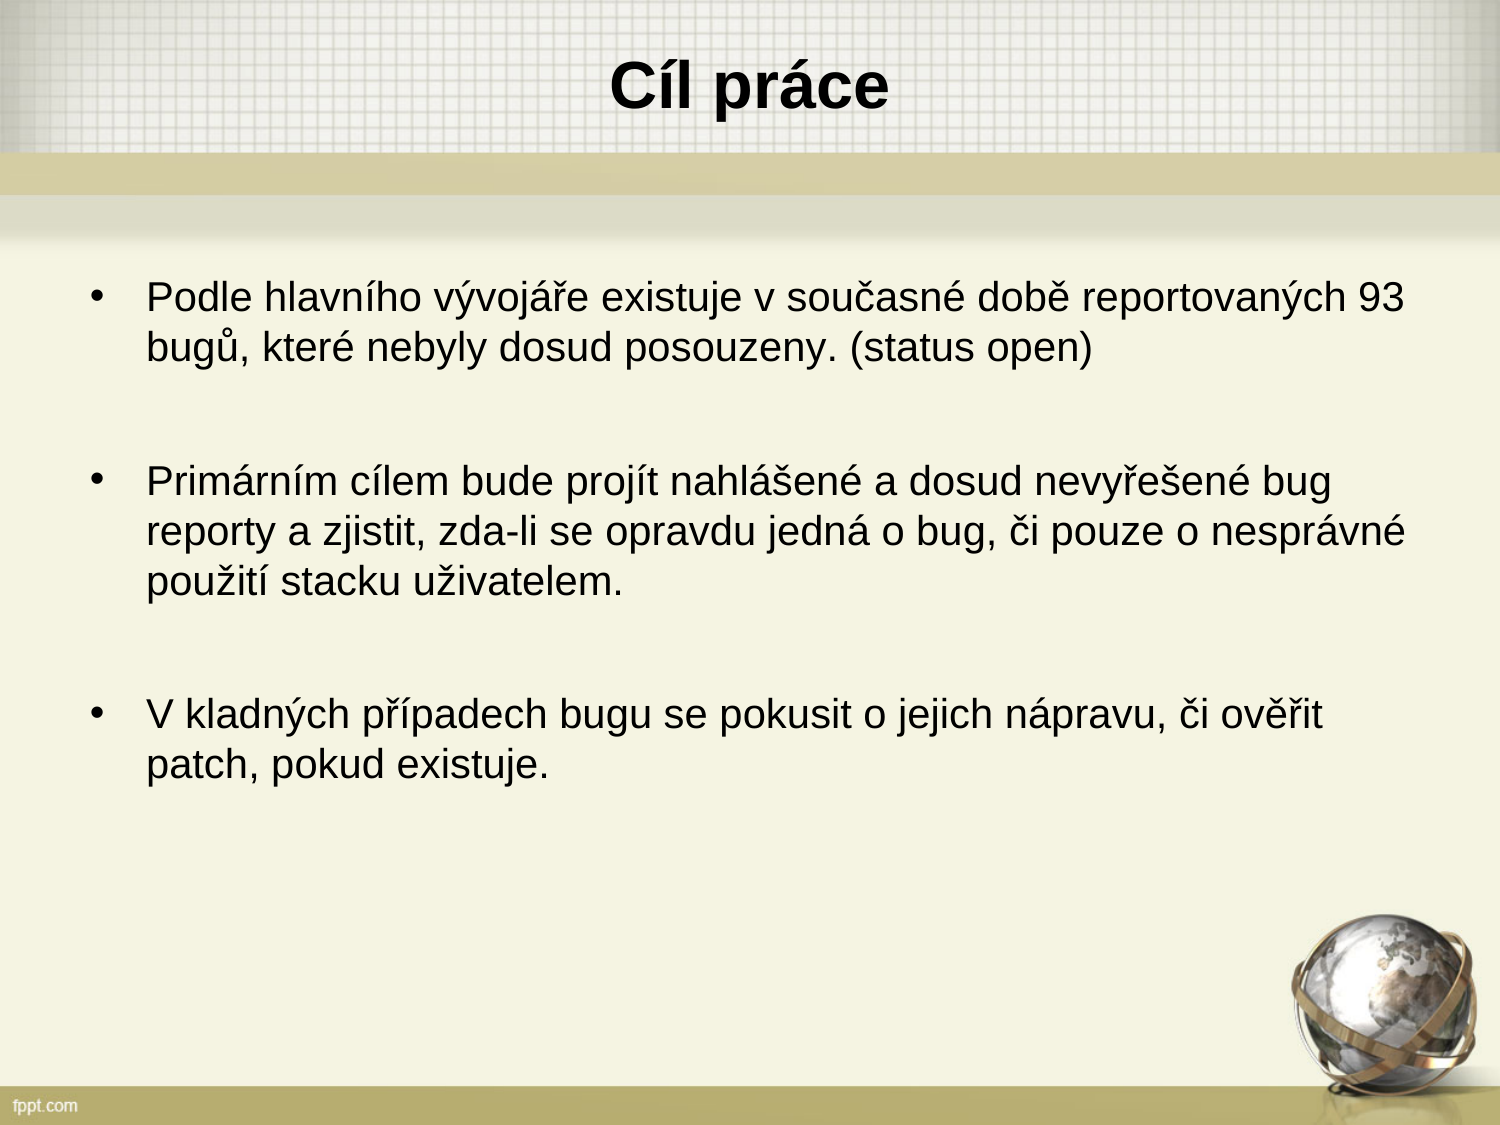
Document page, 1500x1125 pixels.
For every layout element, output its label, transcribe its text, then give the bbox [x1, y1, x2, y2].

picture [0, 0, 1500, 1125]
list Podle hlavního vývojáře existuje v současné době reportovaných 93 bugů, které nebyly dosud posouzeny. (status open) Primárním cílem bude projít nahlášené a dosud nevyřešené bug reporty a zjistit, zda-li se opravdu jedná o bug, či pouze o nesprávné použití stacku uživatelem. V kladných případech bugu se pokusit o jejich nápravu, či ověřit patch, pokud existuje. [75, 262, 1426, 1051]
title Cíl práce [75, 21, 1426, 142]
